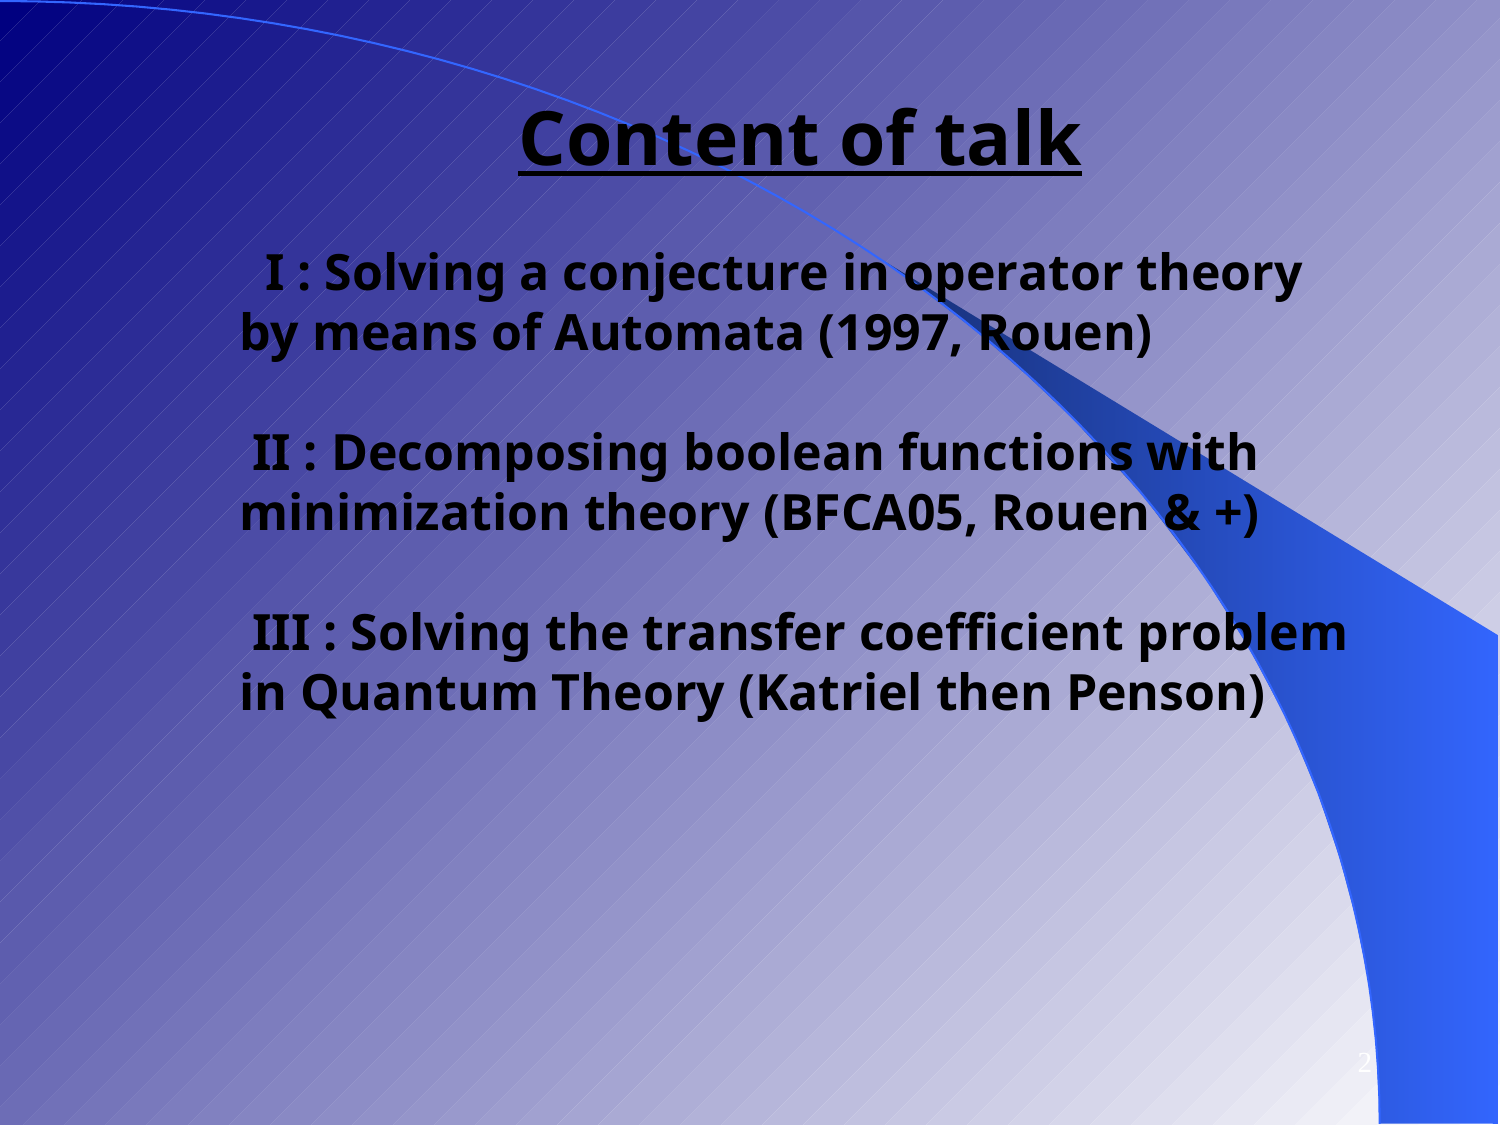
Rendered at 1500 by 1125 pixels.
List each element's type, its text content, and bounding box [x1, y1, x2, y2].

text_box Content of talk I : Solving a conjecture in operator theory by means of Automata (1997, Rouen) II : Decomposing boolean functions with minimization theory (BFCA05, Rouen & +) III : Solving the transfer coefficient problem in Quantum Theory (Katriel then Penson) [224, 82, 1377, 789]
